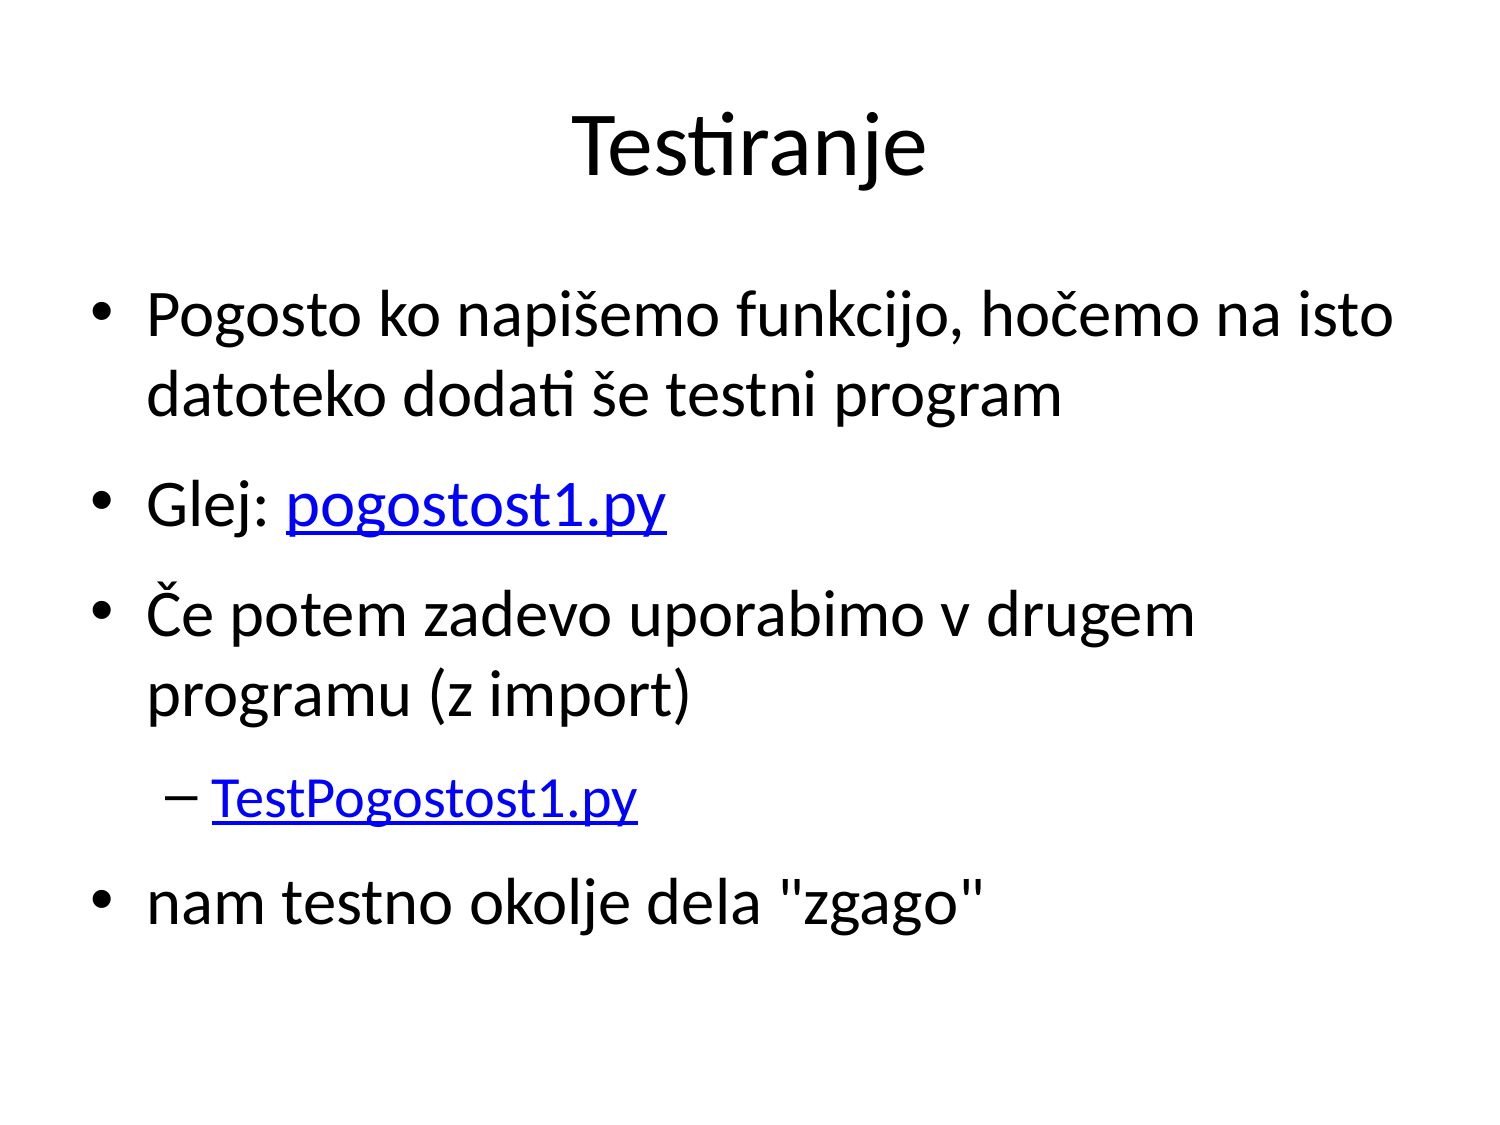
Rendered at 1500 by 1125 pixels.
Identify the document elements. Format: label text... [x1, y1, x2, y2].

list Pogosto ko napišemo funkcijo, hočemo na isto datoteko dodati še testni program Glej: pogostost1.py Če potem zadevo uporabimo v drugem programu (z import) TestPogostost1.py nam testno okolje dela "zgago" [75, 262, 1425, 1005]
title Testiranje [75, 45, 1425, 233]
